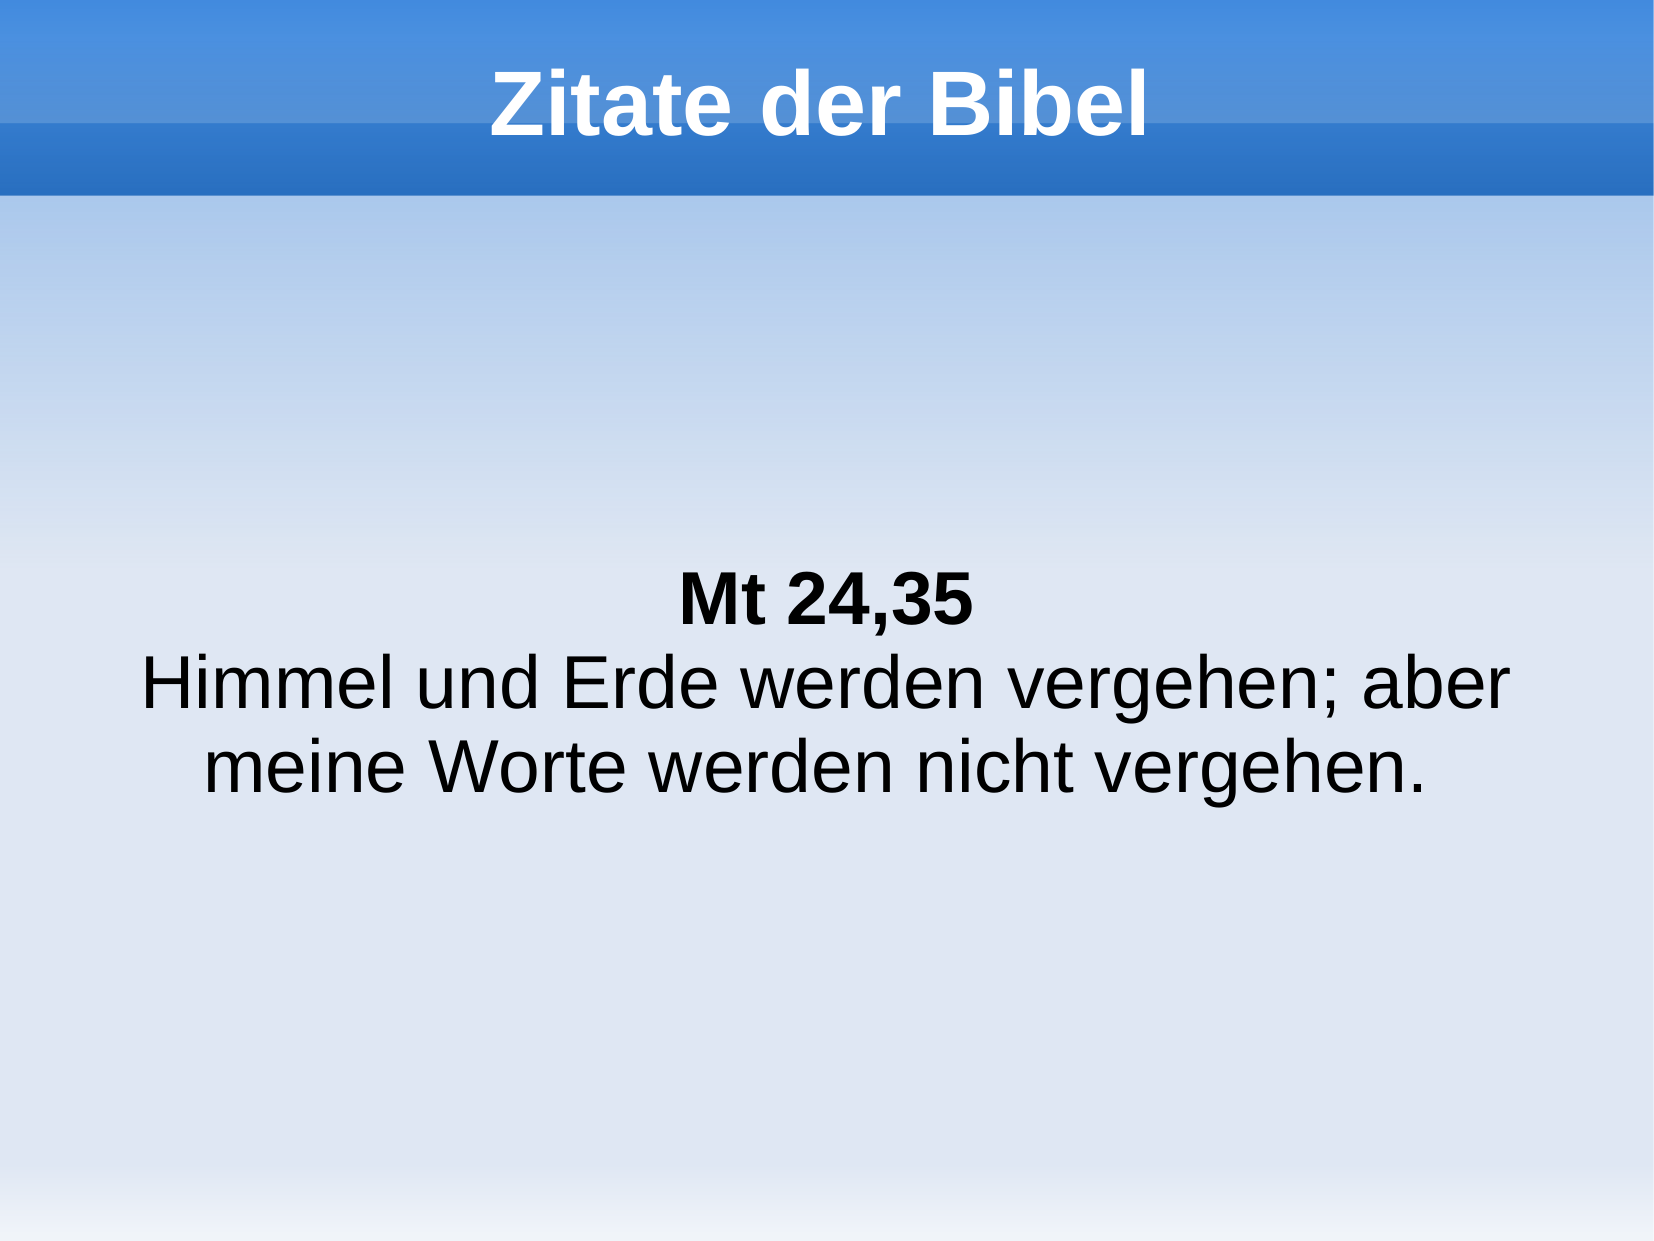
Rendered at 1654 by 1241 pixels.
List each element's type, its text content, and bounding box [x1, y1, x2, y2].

picture [0, 0, 1654, 1241]
subtitle Mt 24,35 Himmel und Erde werden vergehen; aber meine Worte werden nicht vergehen. [82, 280, 1571, 1085]
title Zitate der Bibel [76, 7, 1565, 200]
